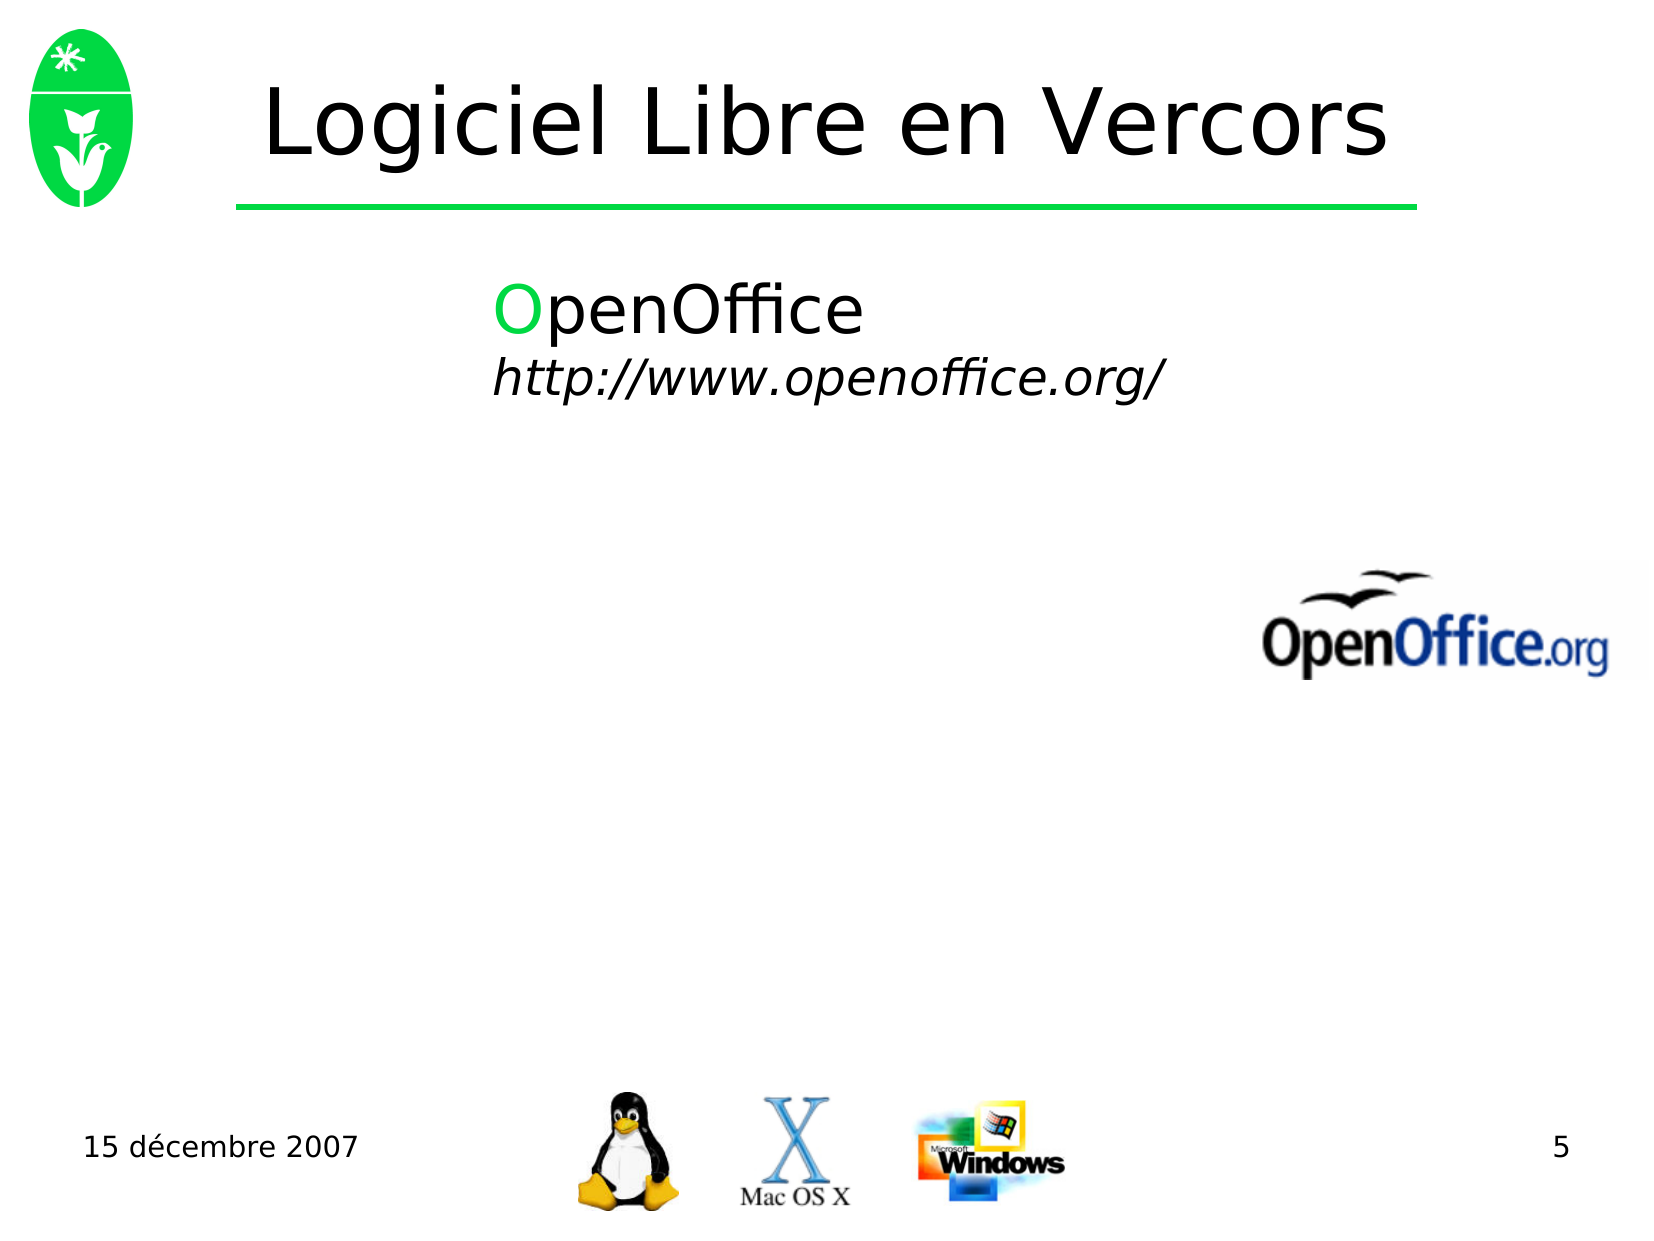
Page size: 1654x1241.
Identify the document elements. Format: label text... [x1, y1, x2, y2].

picture [726, 1092, 866, 1211]
picture [29, 29, 133, 207]
picture [578, 1092, 679, 1211]
picture [1240, 560, 1649, 680]
text_box OpenOffice http://www.openoffice.org/ [478, 264, 1178, 415]
picture [903, 1092, 1076, 1211]
title Logiciel Libre en Vercors [177, 4, 1477, 241]
